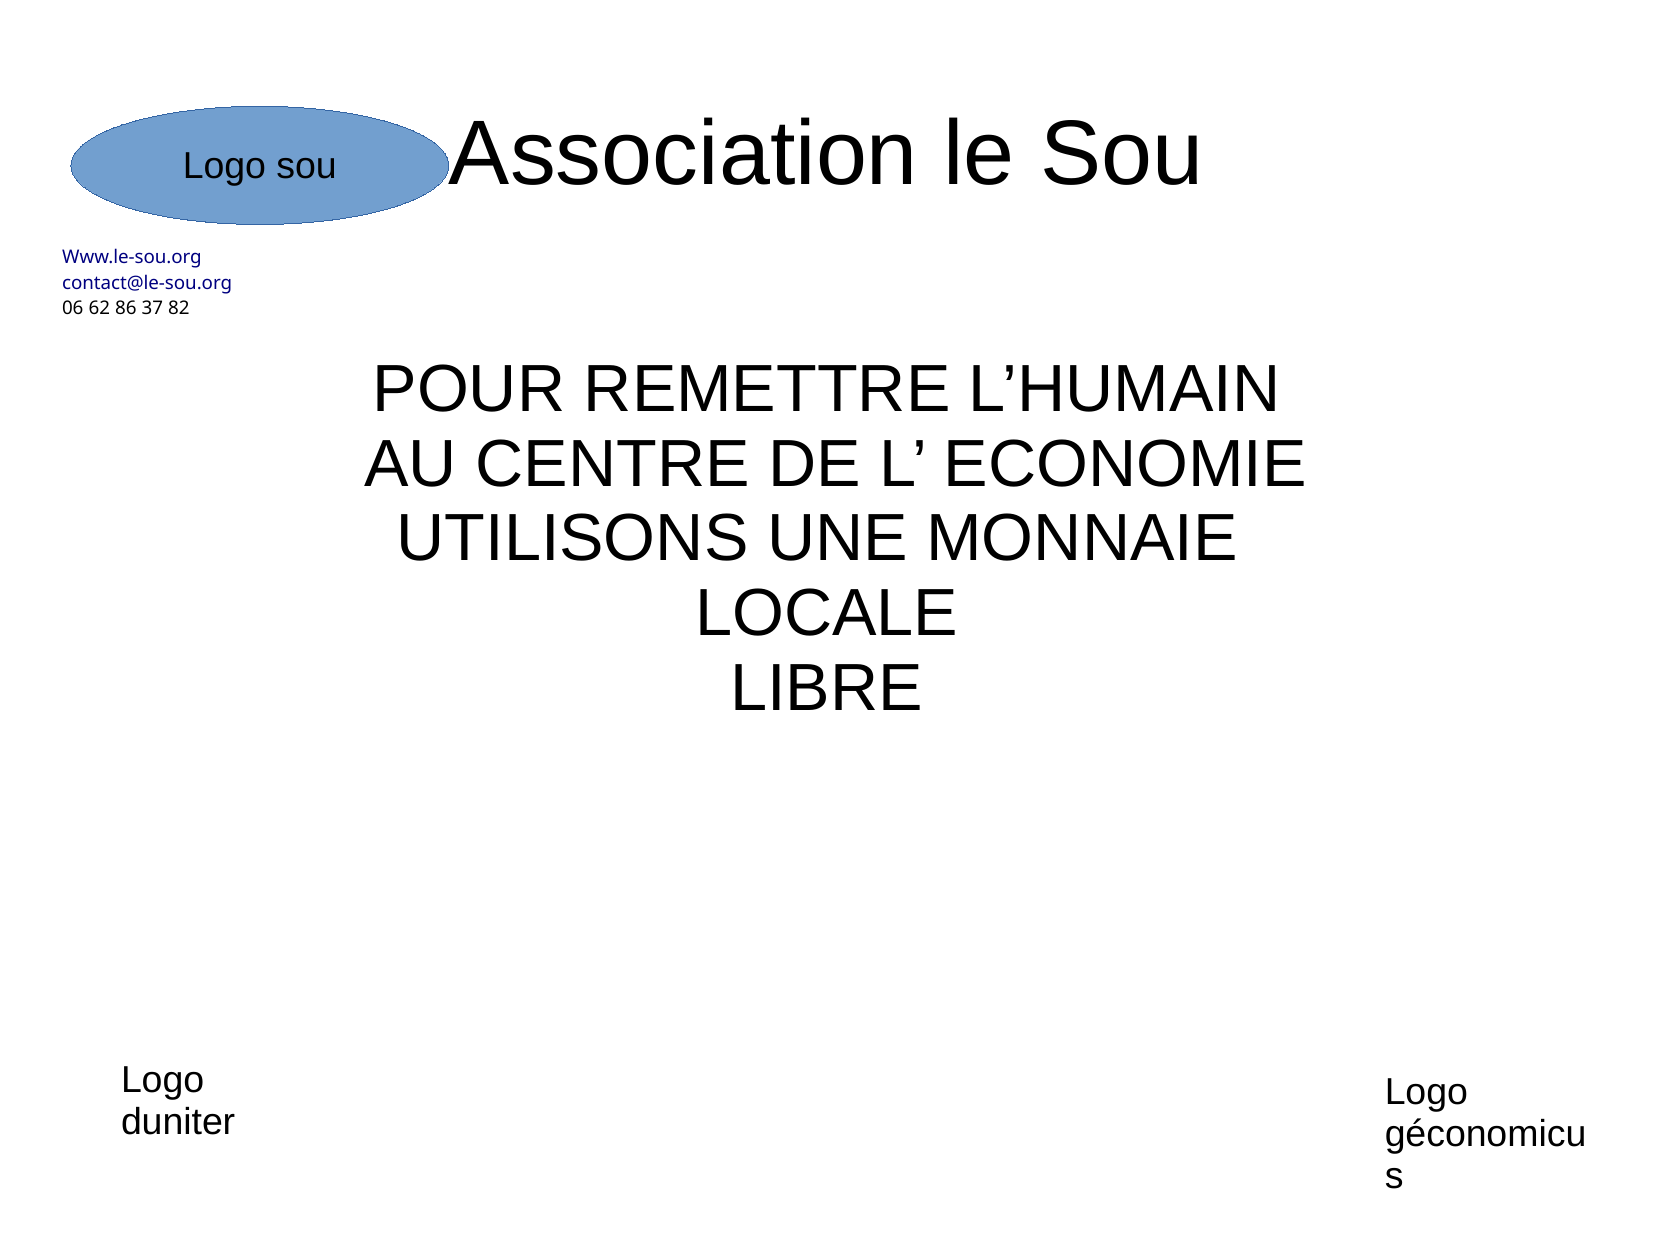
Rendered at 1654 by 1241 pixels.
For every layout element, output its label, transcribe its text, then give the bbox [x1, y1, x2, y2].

subtitle POUR REMETTRE L’HUMAIN AU CENTRE DE L’ ECONOMIE UTILISONS UNE MONNAIE LOCALE LIBRE [82, 290, 1571, 1010]
text_box Www.le-sou.org contact@le-sou.org 06 62 86 37 82 [47, 236, 272, 372]
text_box Logo géconomicus [1370, 1062, 1619, 1204]
text_box Logo duniter [106, 1051, 331, 1150]
text_box Logo sou [70, 106, 449, 225]
title Association le Sou [82, 49, 1571, 257]
